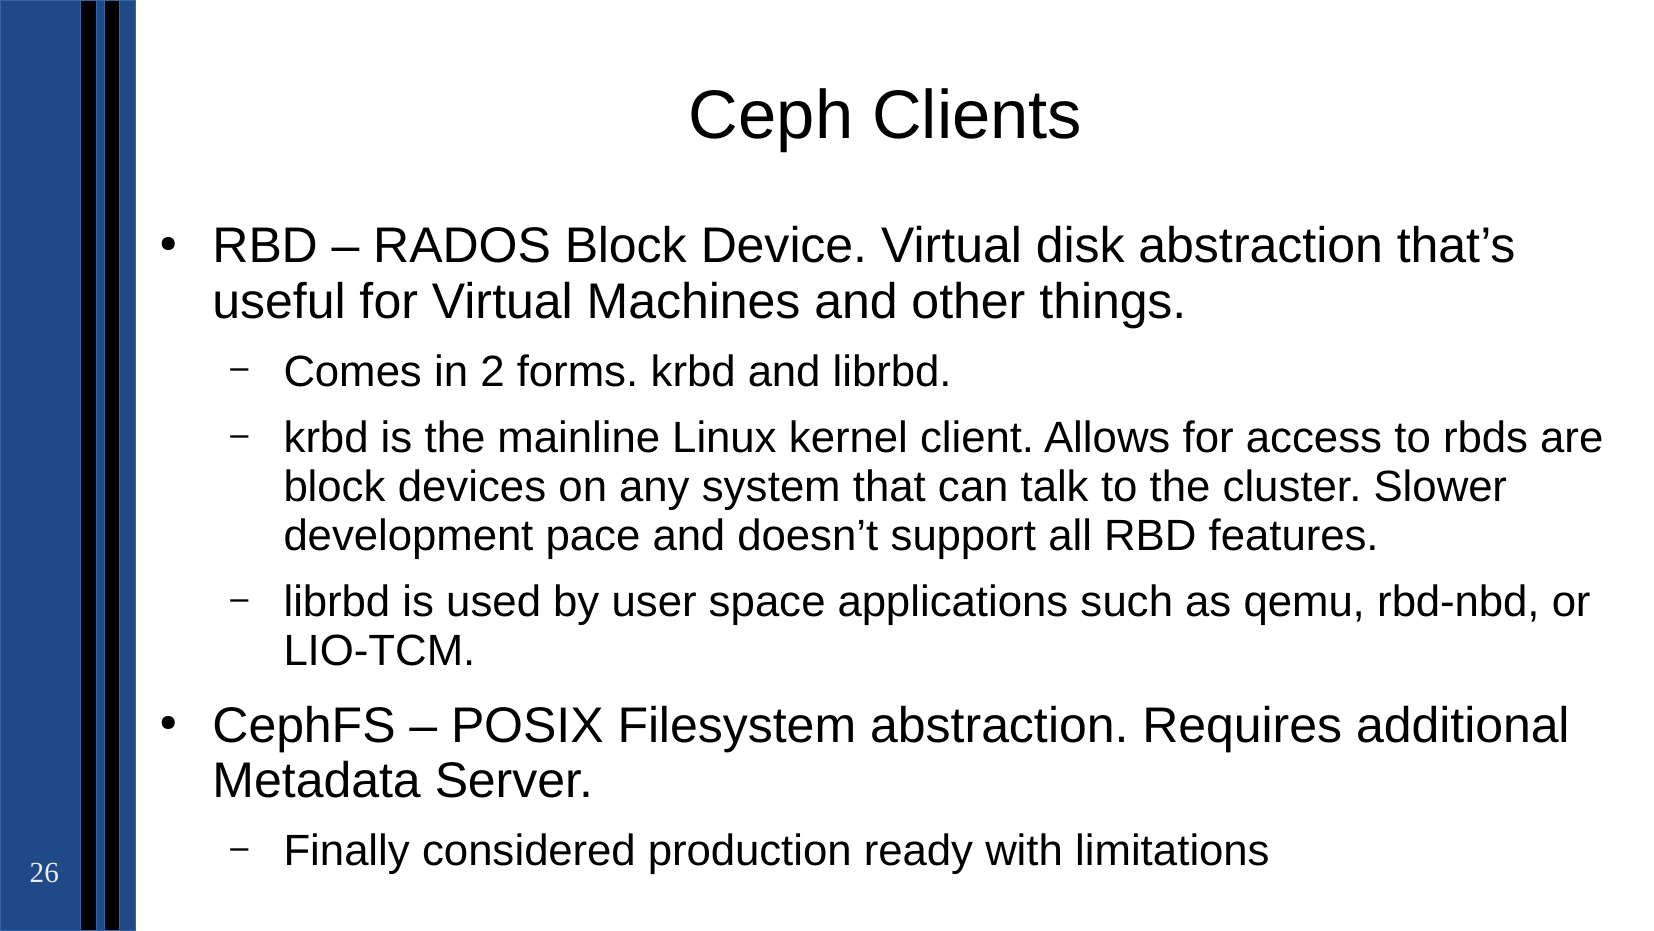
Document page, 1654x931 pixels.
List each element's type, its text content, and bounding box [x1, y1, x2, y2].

title Ceph Clients [141, 37, 1630, 193]
list RBD – RADOS Block Device. Virtual disk abstraction that’s useful for Virtual Machines and other things. Comes in 2 forms. krbd and librbd. krbd is the mainline Linux kernel client. Allows for access to rbds are block devices on any system that can talk to the cluster. Slower development pace and doesn’t support all RBD features. librbd is used by user space applications such as qemu, rbd-nbd, or LIO-TCM. CephFS – POSIX Filesystem abstraction. Requires additional Metadata Server. Finally considered production ready with limitations [141, 217, 1630, 916]
